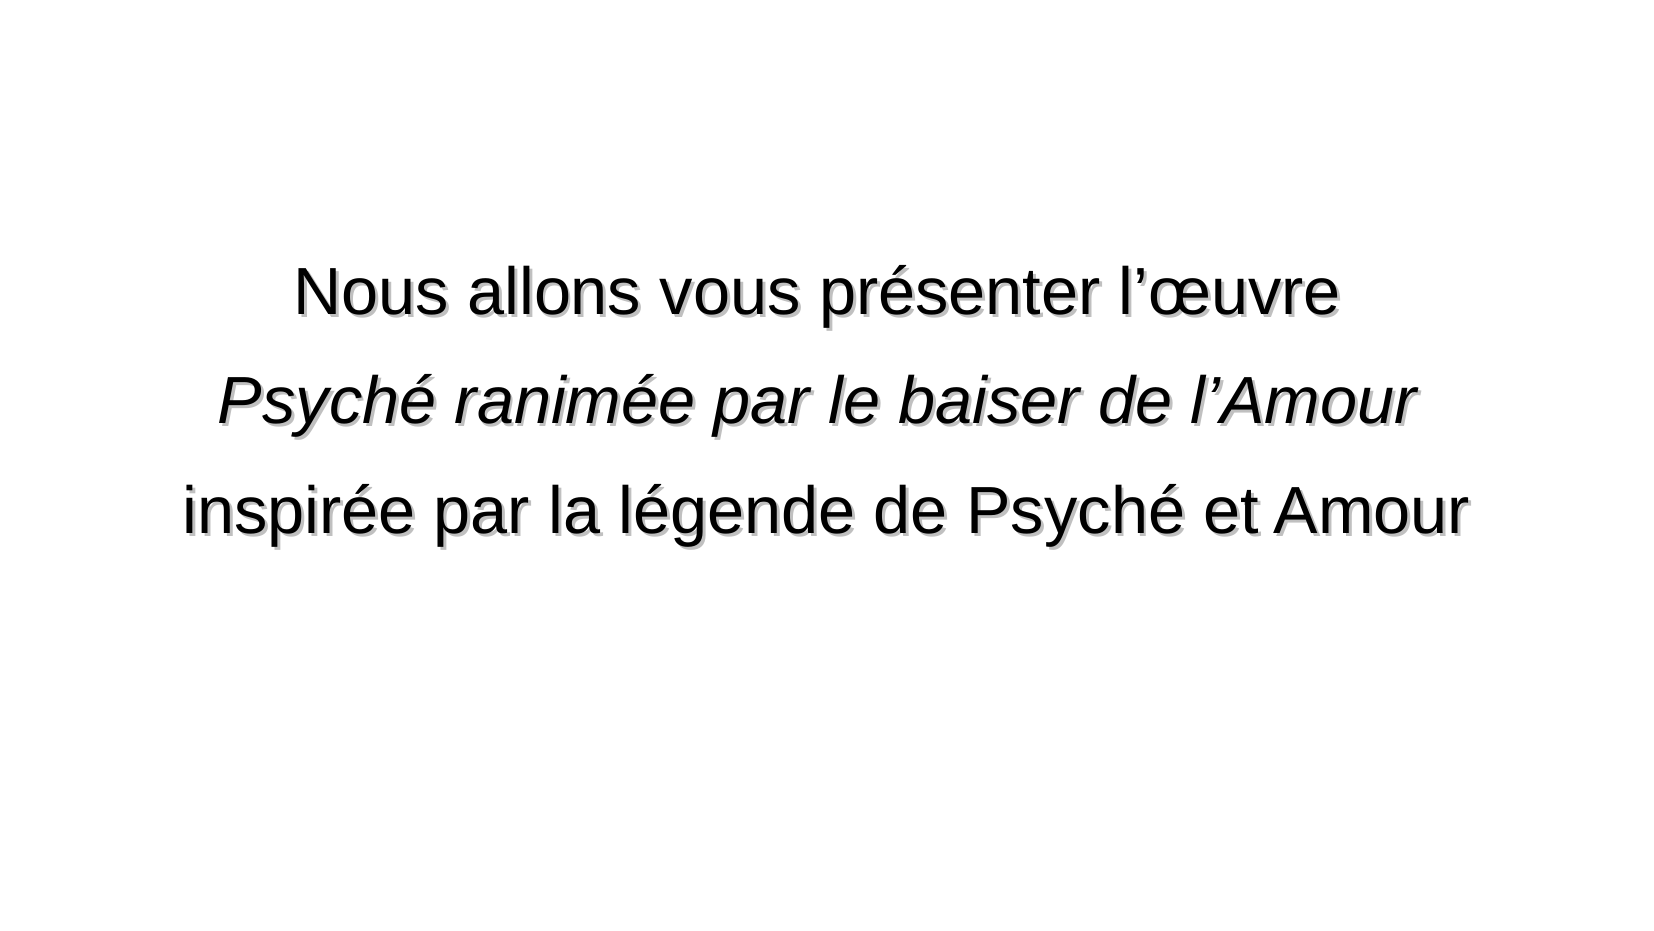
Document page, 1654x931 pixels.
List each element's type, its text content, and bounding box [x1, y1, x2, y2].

subtitle Nous allons vous présenter l’œuvre Psyché ranimée par le baiser de l’Amour inspirée par la légende de Psyché et Amour [82, 37, 1571, 757]
